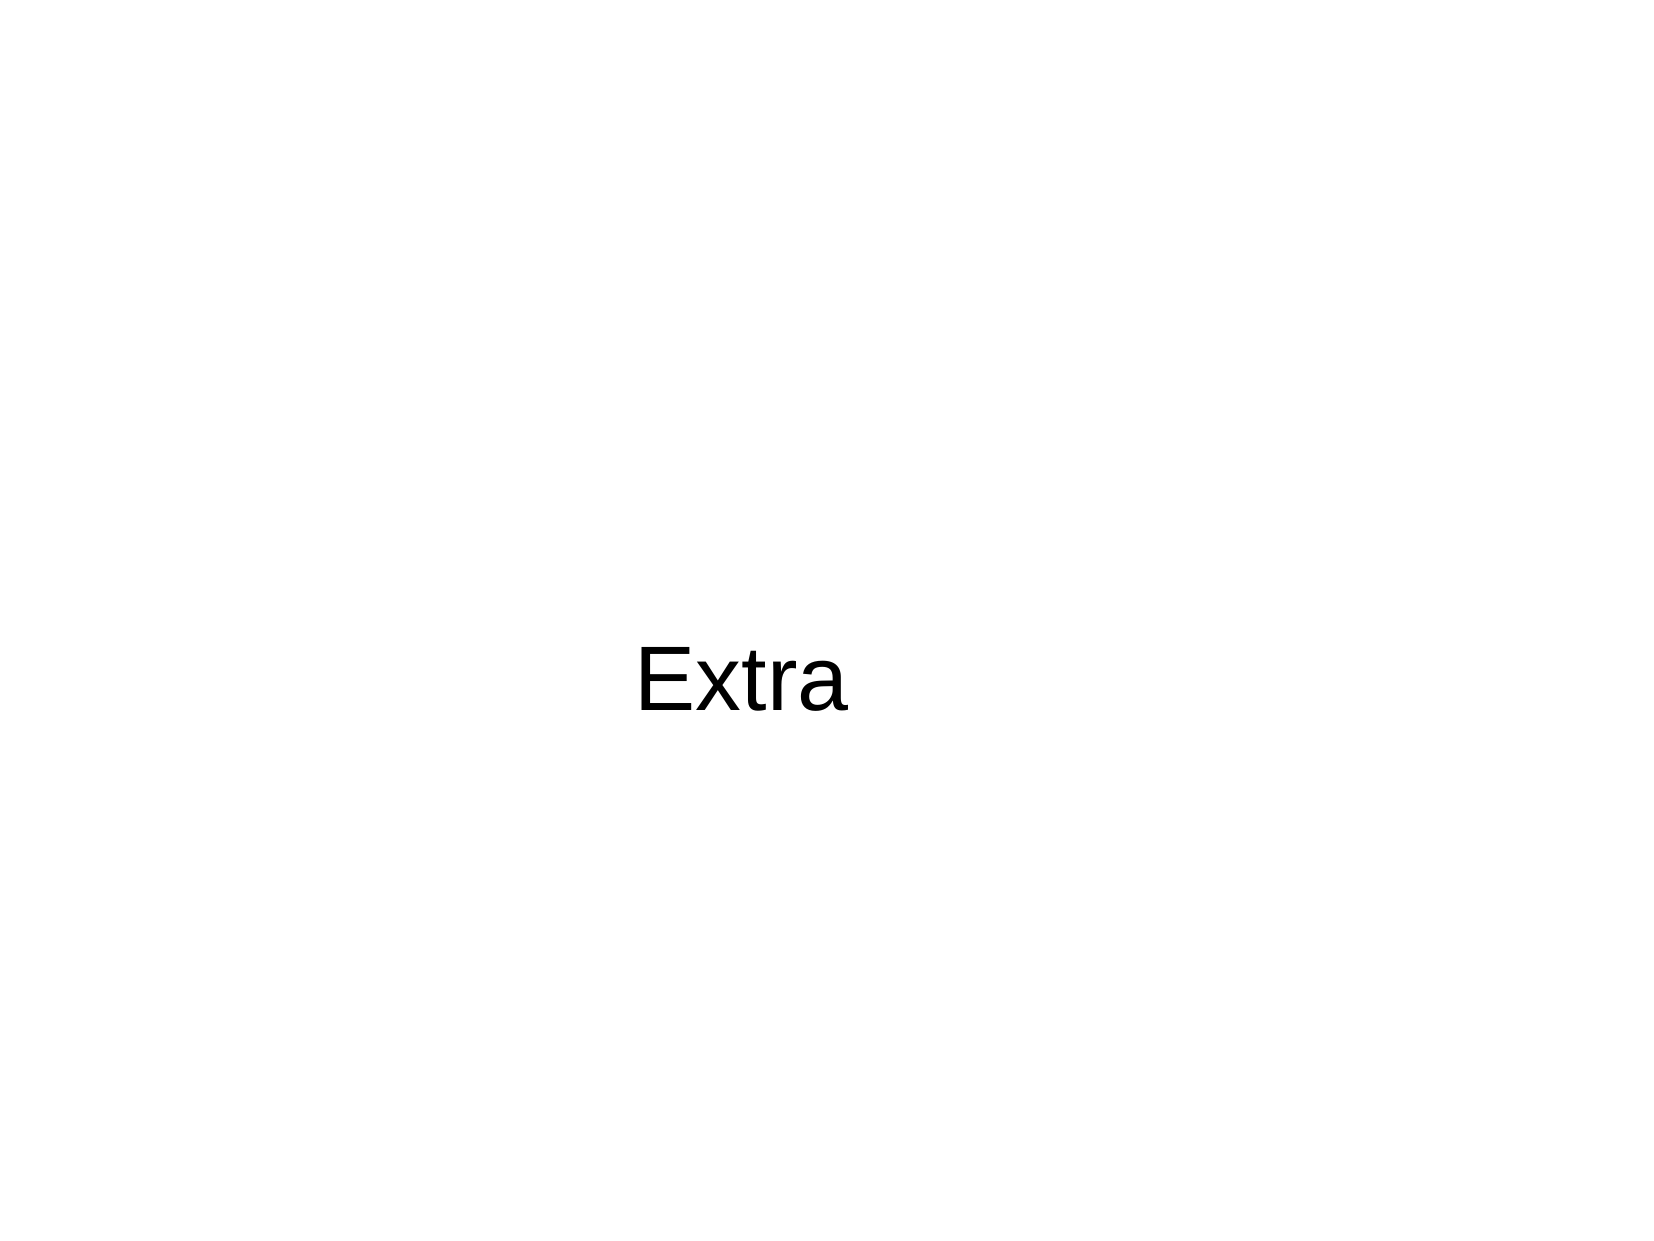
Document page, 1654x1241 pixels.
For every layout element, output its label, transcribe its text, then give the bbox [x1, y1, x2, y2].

text_box Extra [620, 620, 1447, 738]
